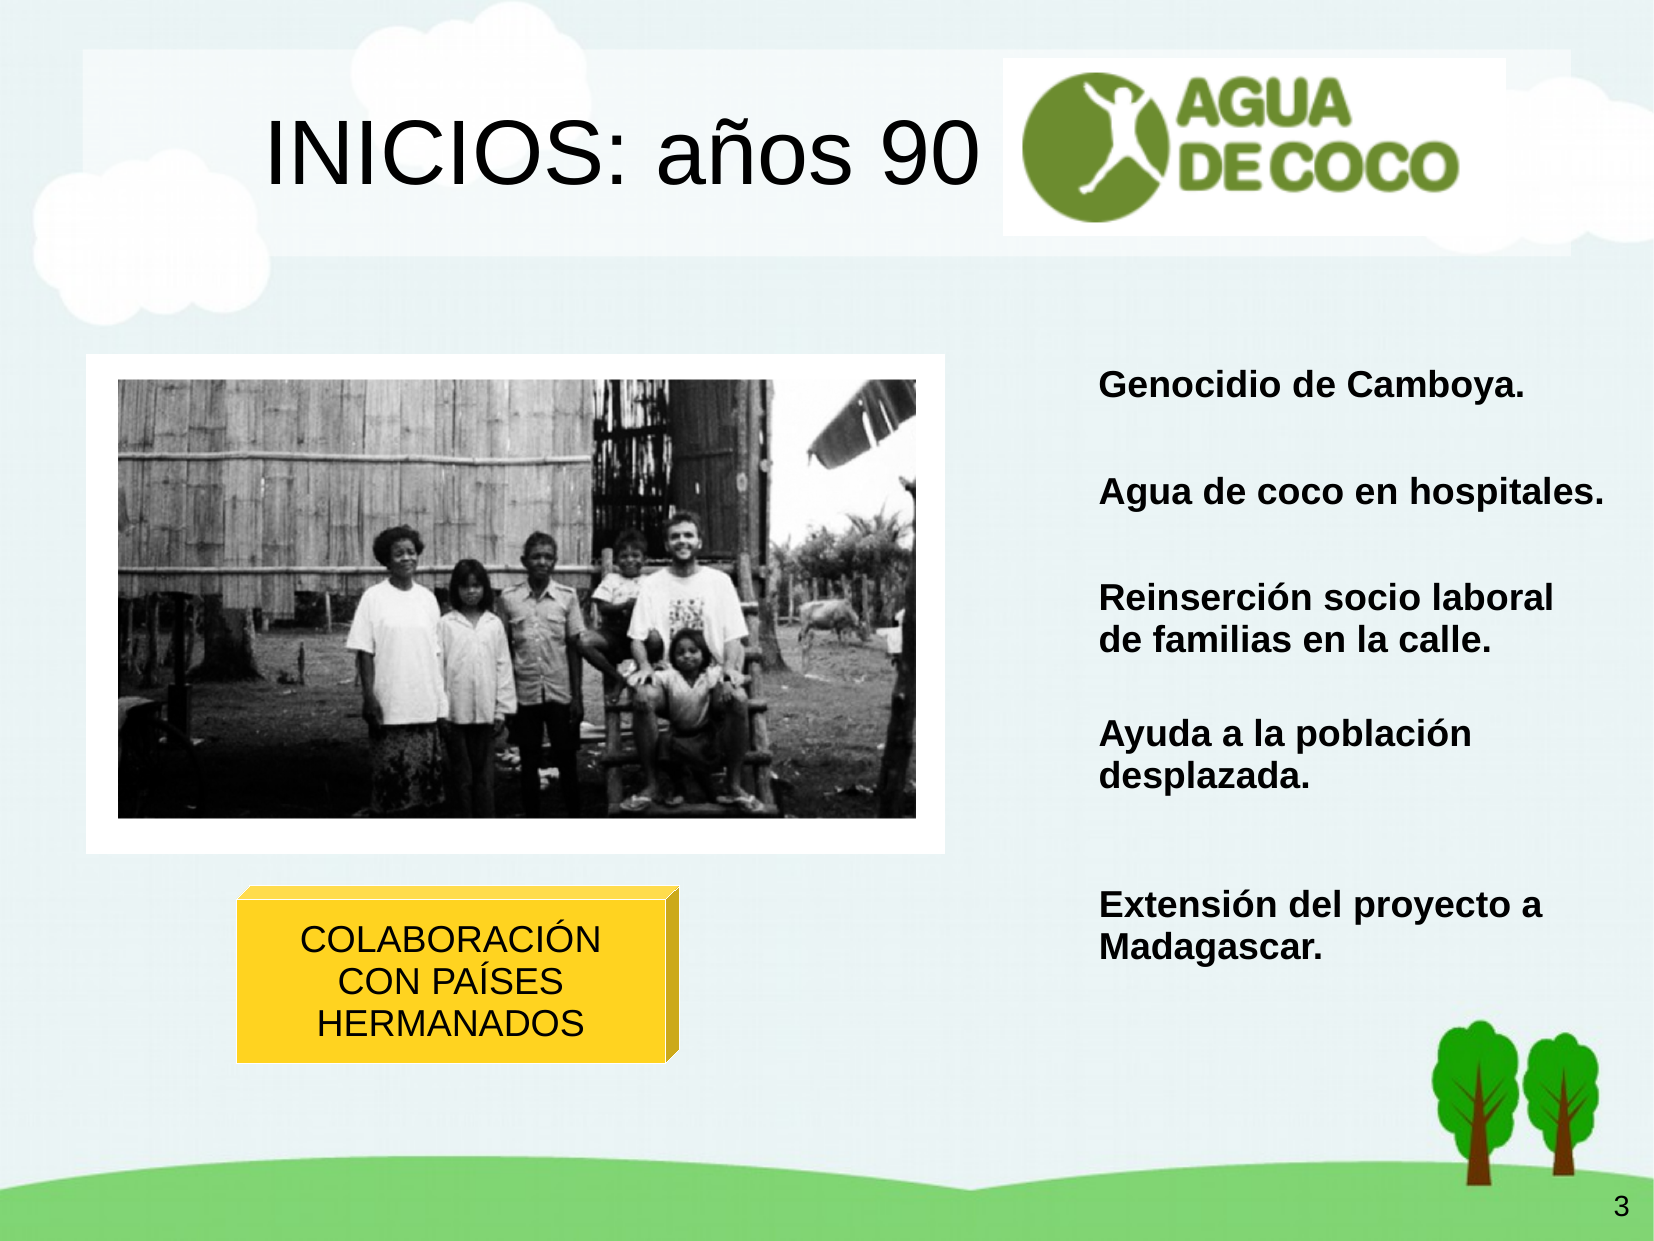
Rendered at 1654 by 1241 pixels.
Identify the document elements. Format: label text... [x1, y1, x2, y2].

text_box Agua de coco en hospitales. [1083, 462, 1625, 562]
text_box Genocidio de Camboya. [1083, 356, 1565, 456]
text_box COLABORACIÓN CON PAÍSES HERMANADOS [236, 900, 665, 1064]
text_box Ayuda a la población desplazada. [1083, 705, 1625, 804]
text_box Reinserción socio laboral de familias en la calle. [1083, 569, 1625, 669]
picture [0, 0, 1654, 1241]
title INICIOS: años 90 [82, 49, 1571, 257]
text_box Extensión del proyecto a Madagascar. [1083, 876, 1625, 976]
